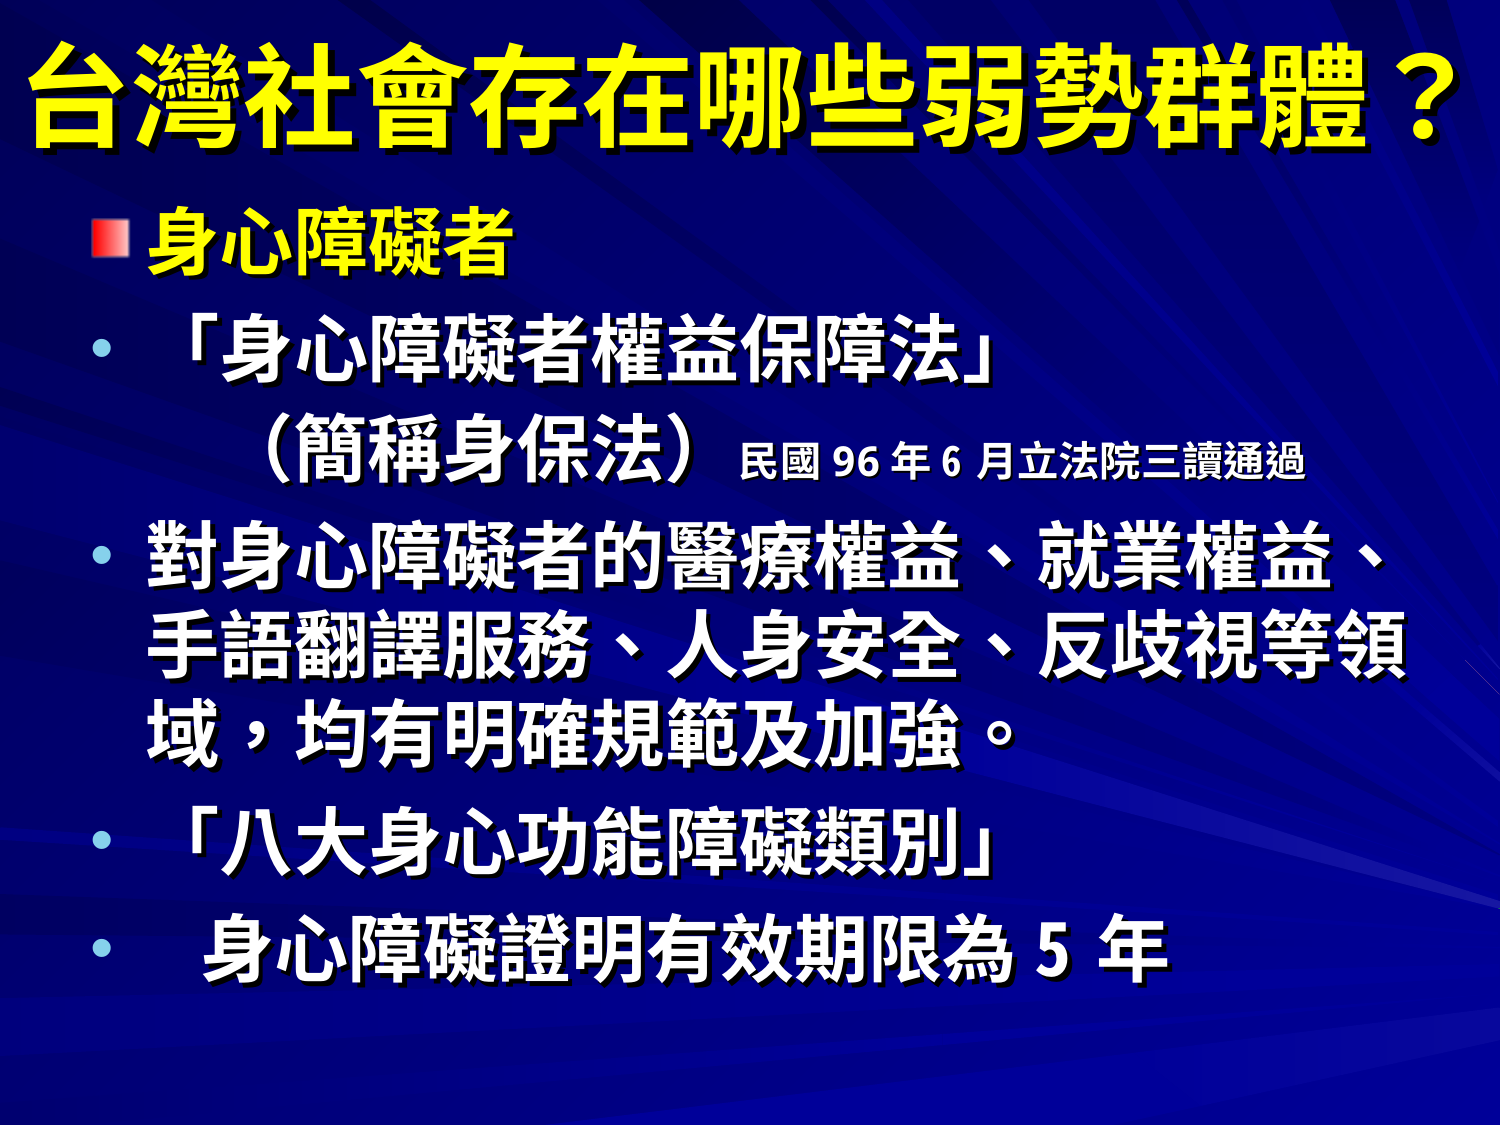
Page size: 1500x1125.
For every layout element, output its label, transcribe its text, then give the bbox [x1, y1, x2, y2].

list 身心障礙者 「身心障礙者權益保障法」 （簡稱身保法）民國96年6月立法院三讀通過 對身心障礙者的醫療權益、就業權益、手語翻譯服務、人身安全、反歧視等領域，均有明確規範及加強。 「八大身心功能障礙類別」 身心障礙證明有效期限為5年 [75, 187, 1426, 1006]
title 台灣社會存在哪些弱勢群體？ [0, 0, 1500, 188]
